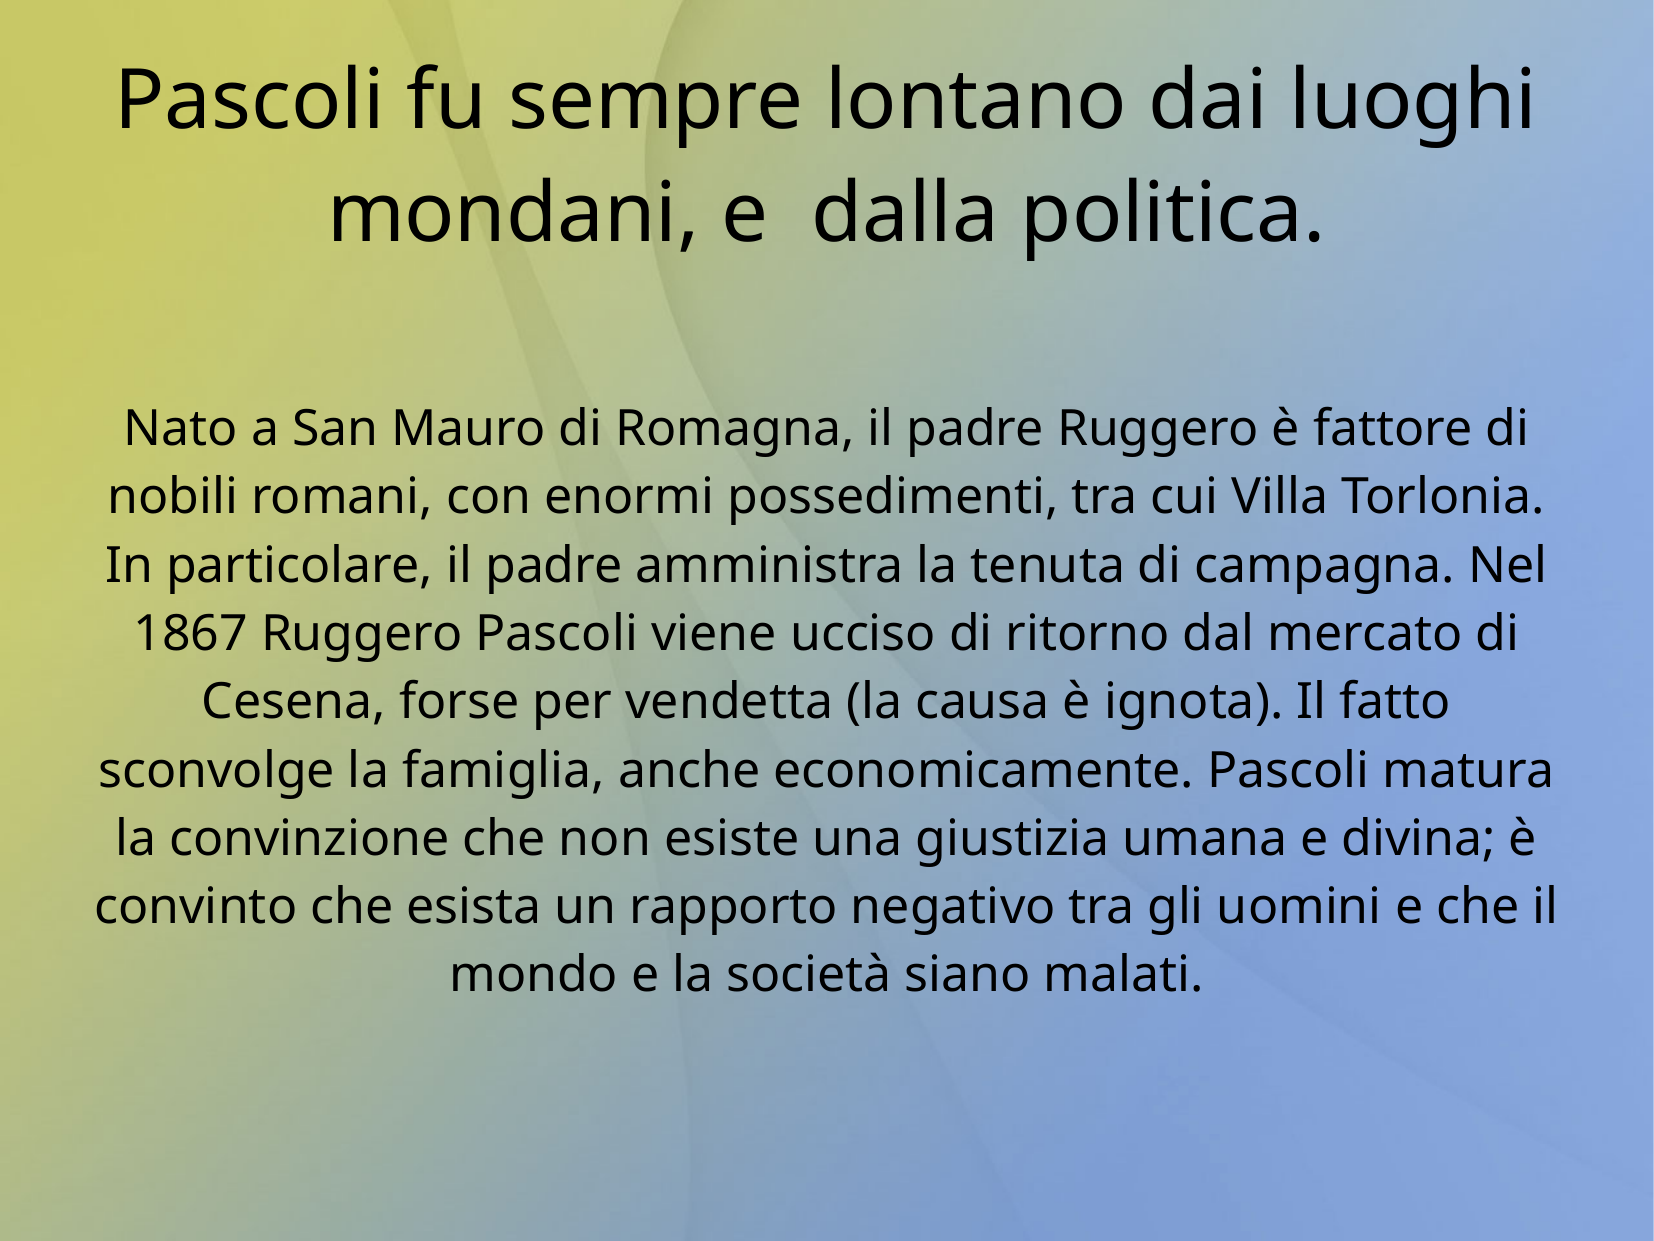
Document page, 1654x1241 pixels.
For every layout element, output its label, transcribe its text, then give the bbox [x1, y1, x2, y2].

picture [0, 0, 1654, 1241]
title Pascoli fu sempre lontano dai luoghi mondani, e dalla politica. [82, 49, 1571, 257]
subtitle Nato a San Mauro di Romagna, il padre Ruggero è fattore di nobili romani, con enormi possedimenti, tra cui Villa Torlonia. In particolare, il padre amministra la tenuta di campagna. Nel 1867 Ruggero Pascoli viene ucciso di ritorno dal mercato di Cesena, forse per vendetta (la causa è ignota). Il fatto sconvolge la famiglia, anche economicamente. Pascoli matura la convinzione che non esiste una giustizia umana e divina; è convinto che esista un rapporto negativo tra gli uomini e che il mondo e la società siano malati. [82, 290, 1571, 1109]
